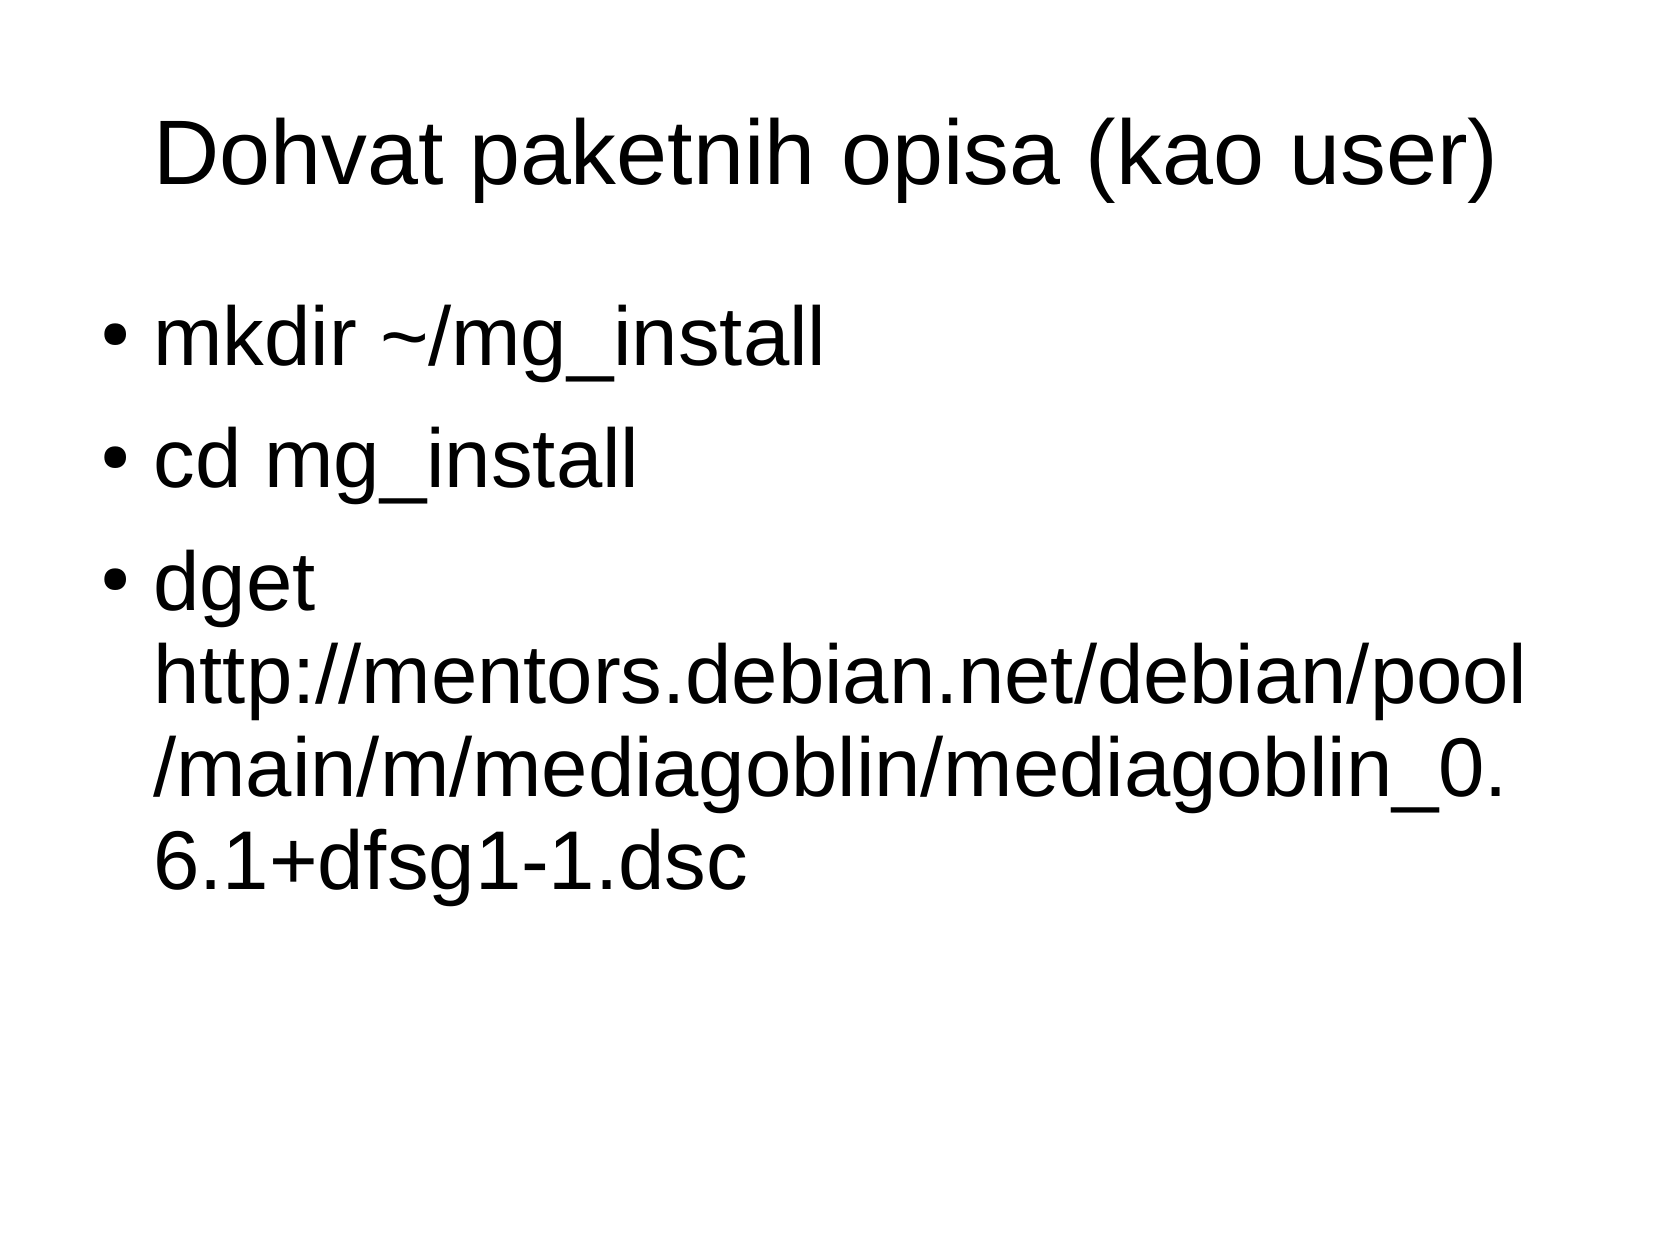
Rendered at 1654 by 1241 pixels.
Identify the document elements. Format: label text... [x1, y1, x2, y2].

list mkdir ~/mg_install cd mg_install dget http://mentors.debian.net/debian/pool/main/m/mediagoblin/mediagoblin_0.6.1+dfsg1-1.dsc [82, 290, 1538, 1010]
title Dohvat paketnih opisa (kao user) [82, 49, 1571, 257]
